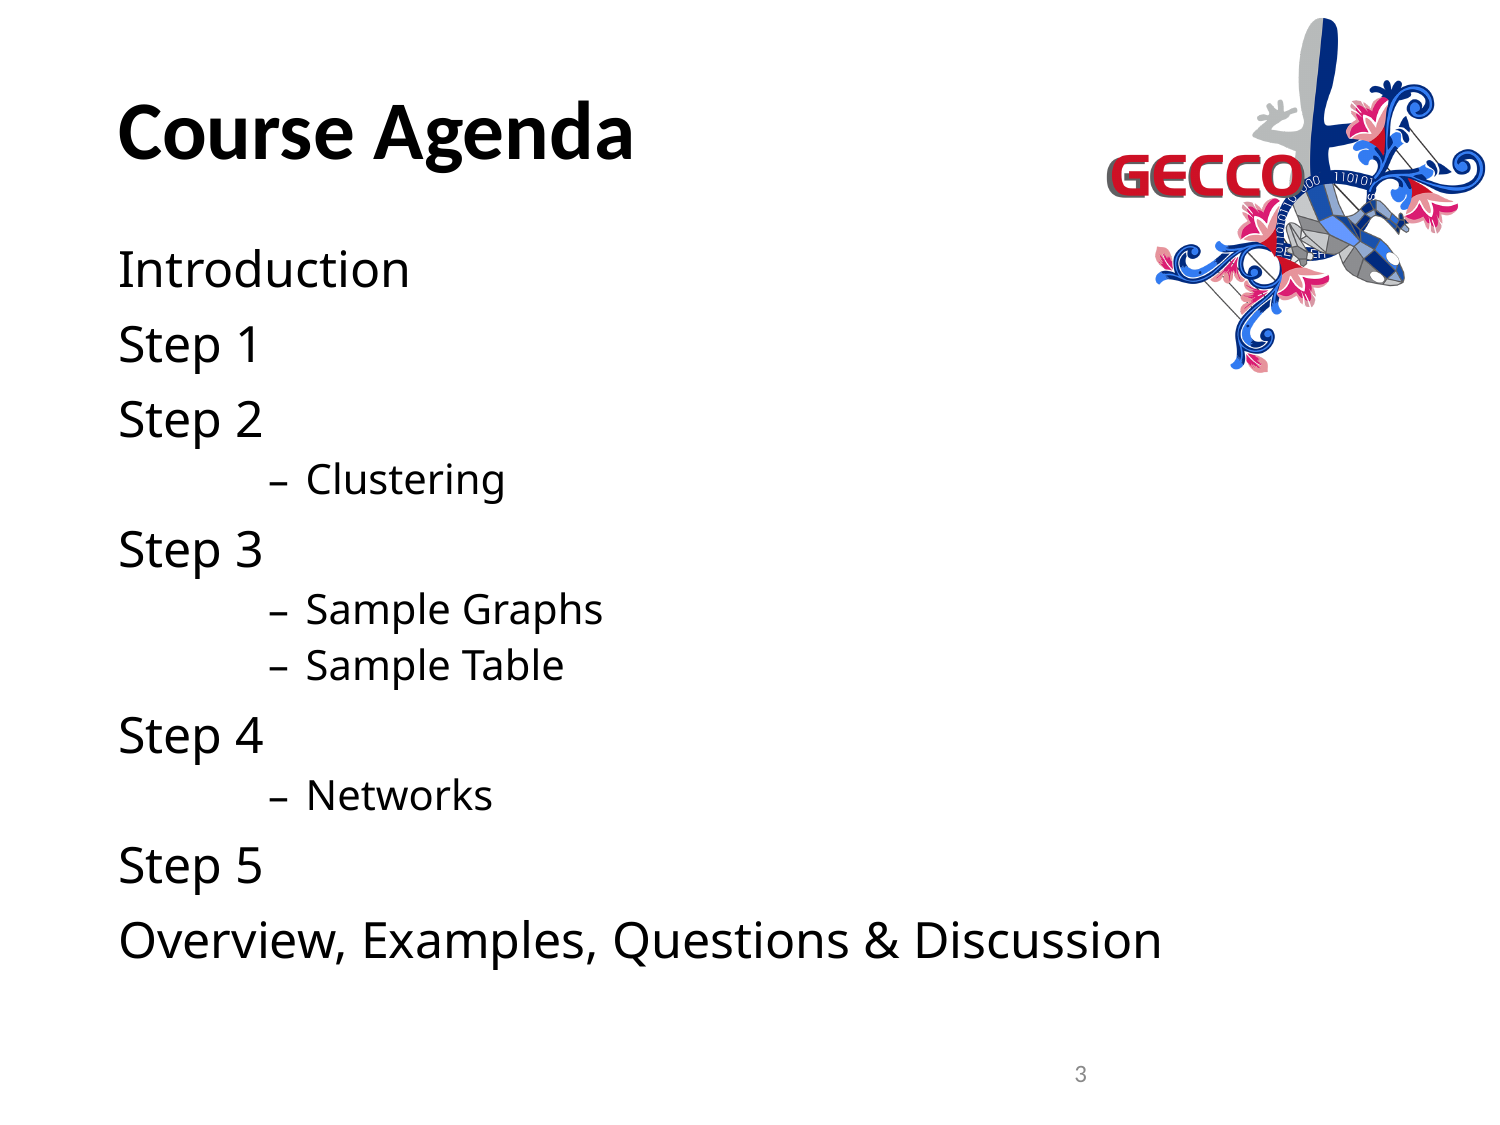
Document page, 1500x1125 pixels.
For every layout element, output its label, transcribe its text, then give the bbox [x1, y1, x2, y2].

title Course Agenda [103, 59, 1397, 207]
text_box 3 [1059, 1042, 1397, 1103]
list Introduction Step 1 Step 2 Clustering Step 3 Sample Graphs Sample Table Step 4 Networks Step 5 Overview, Examples, Questions & Discussion [103, 237, 1397, 1016]
